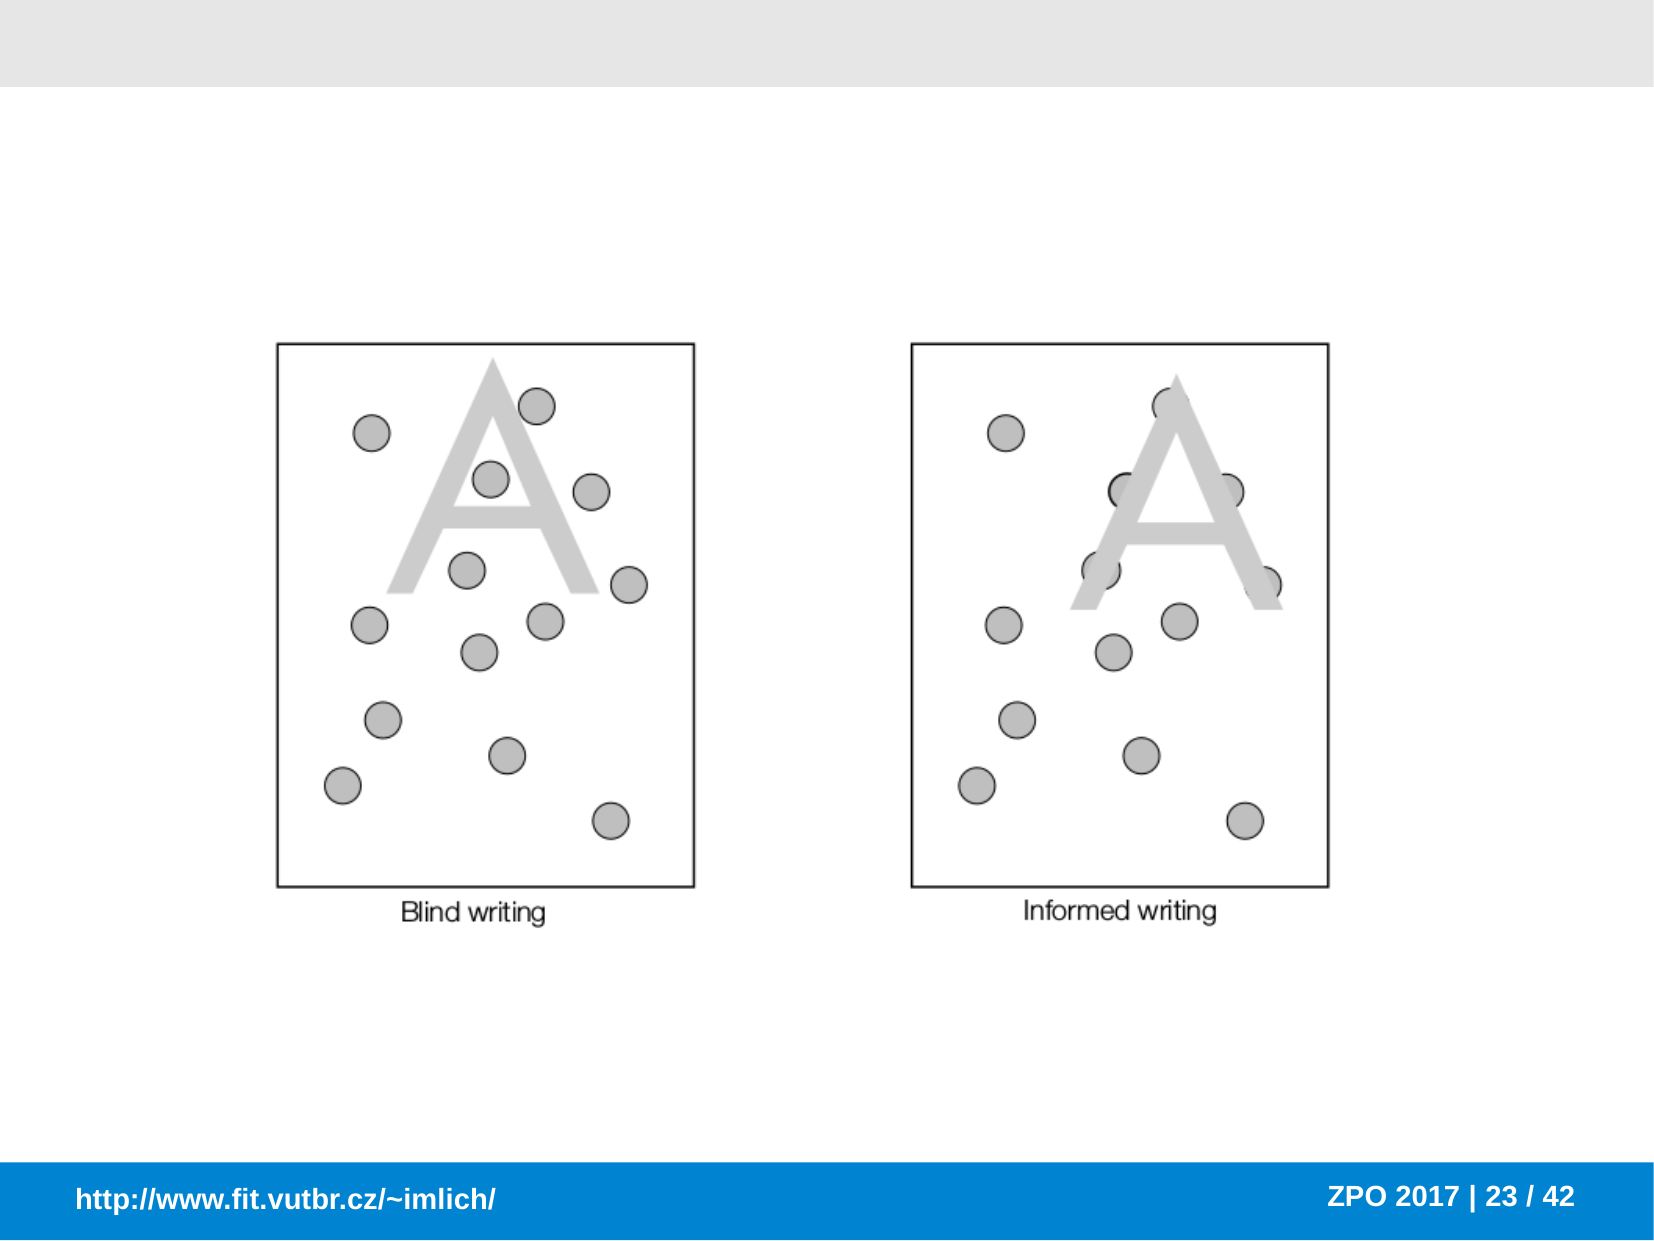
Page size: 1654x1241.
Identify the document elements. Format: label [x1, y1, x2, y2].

picture [243, 308, 1421, 939]
